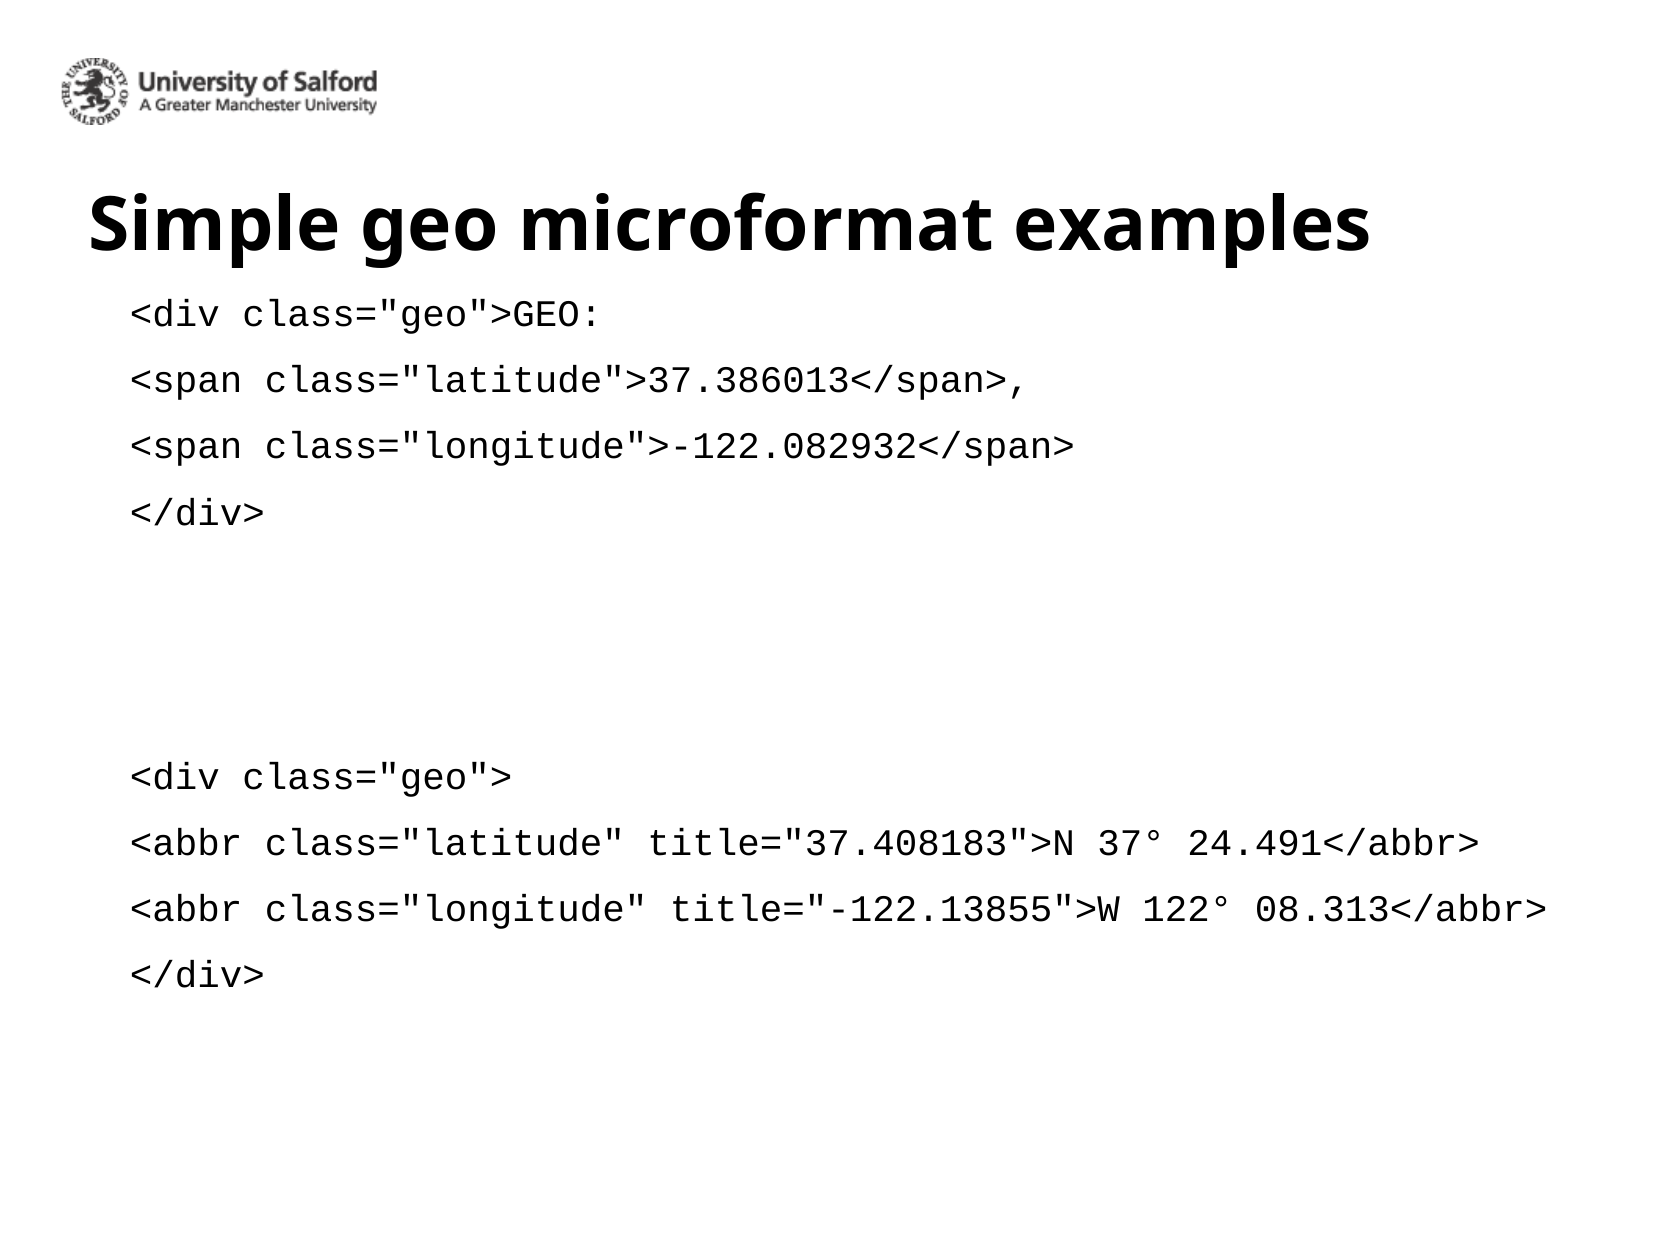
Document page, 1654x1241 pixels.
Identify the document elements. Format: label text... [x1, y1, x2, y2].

title Simple geo microformat examples [88, 178, 1565, 269]
list <div class="geo">GEO: <span class="latitude">37.386013</span>, <span class="longitude">-122.082932</span> </div> <div class="geo"> <abbr class="latitude" title="37.408183">N 37° 24.491</abbr> <abbr class="longitude" title="-122.13855">W 122° 08.313</abbr> </div> [88, 295, 1565, 1137]
picture [59, 58, 380, 125]
